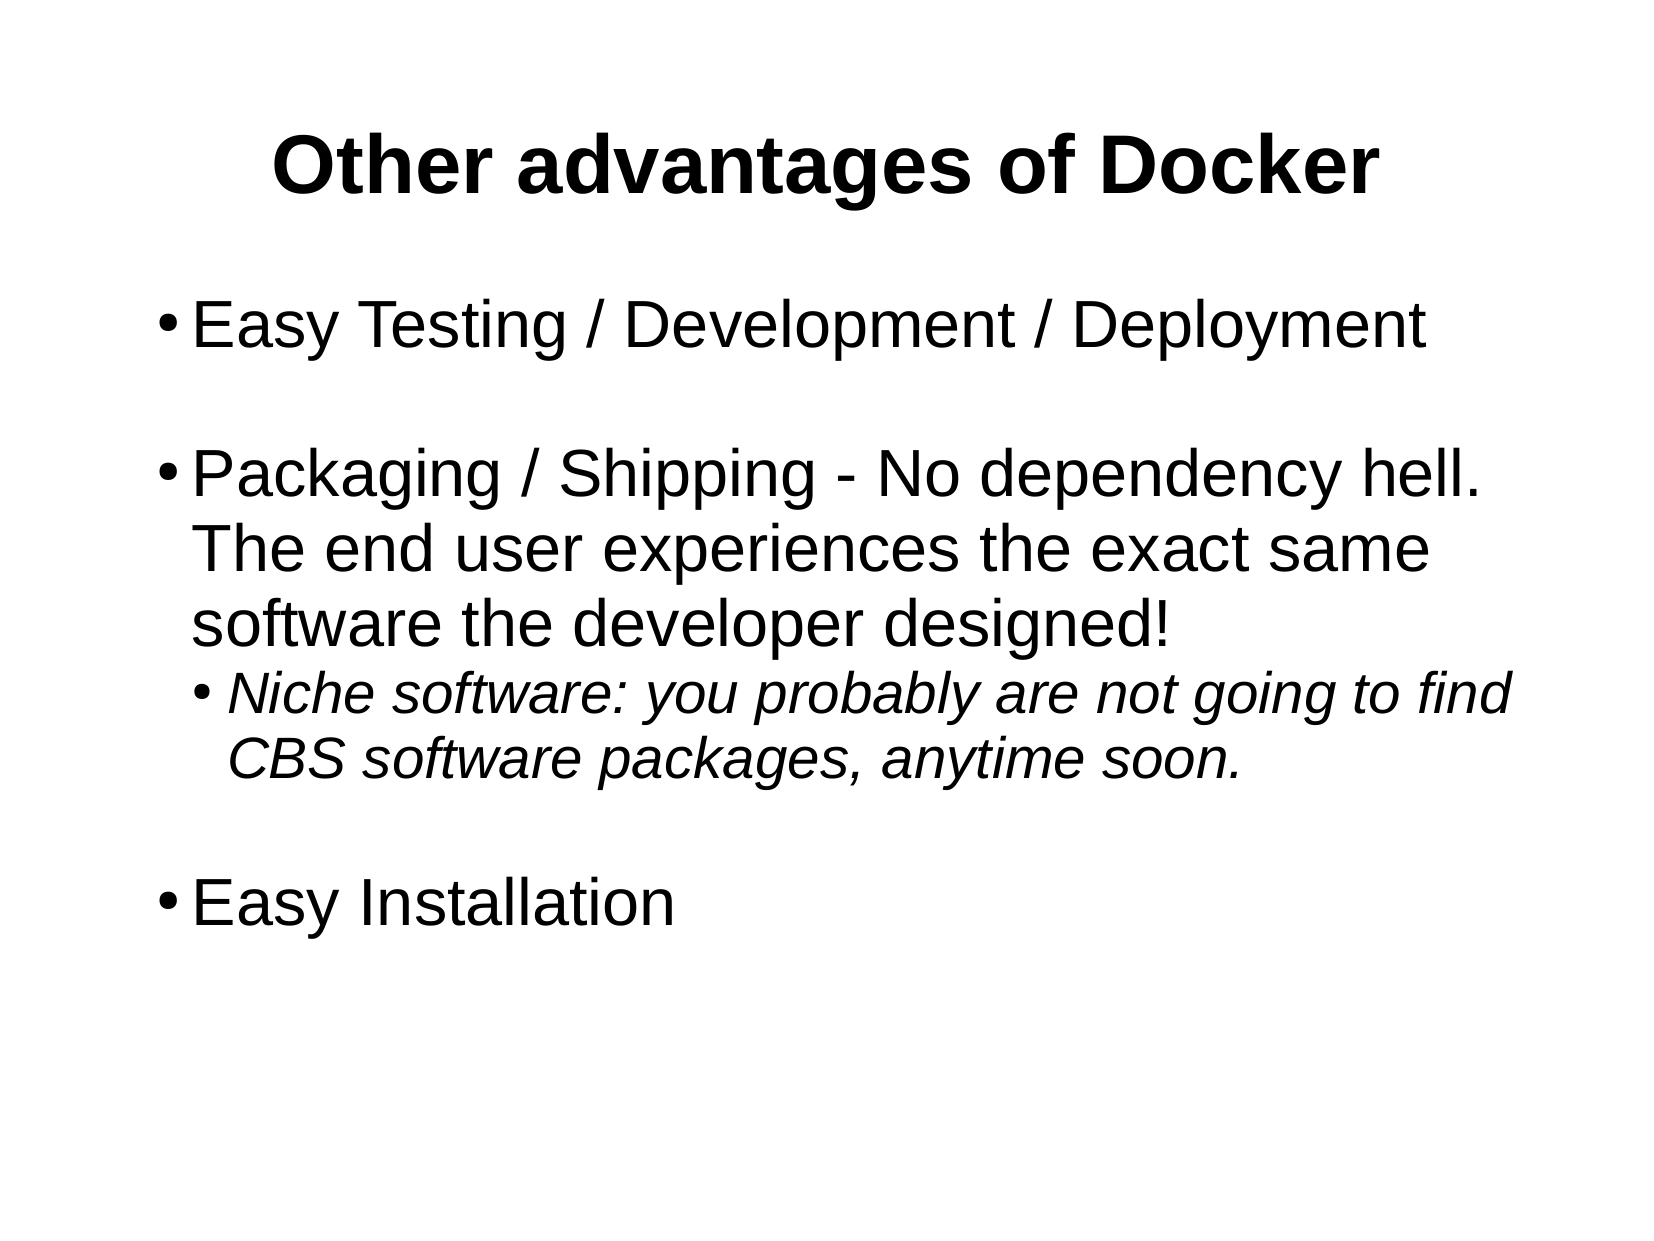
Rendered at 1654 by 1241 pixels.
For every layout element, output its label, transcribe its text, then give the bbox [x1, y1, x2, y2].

subtitle Other advantages of Docker Easy Testing / Development / Deployment Packaging / Shipping - No dependency hell. The end user experiences the exact same software the developer designed! Niche software: you probably are not going to find CBS software packages, anytime soon. Easy Installation [82, 49, 1571, 1010]
